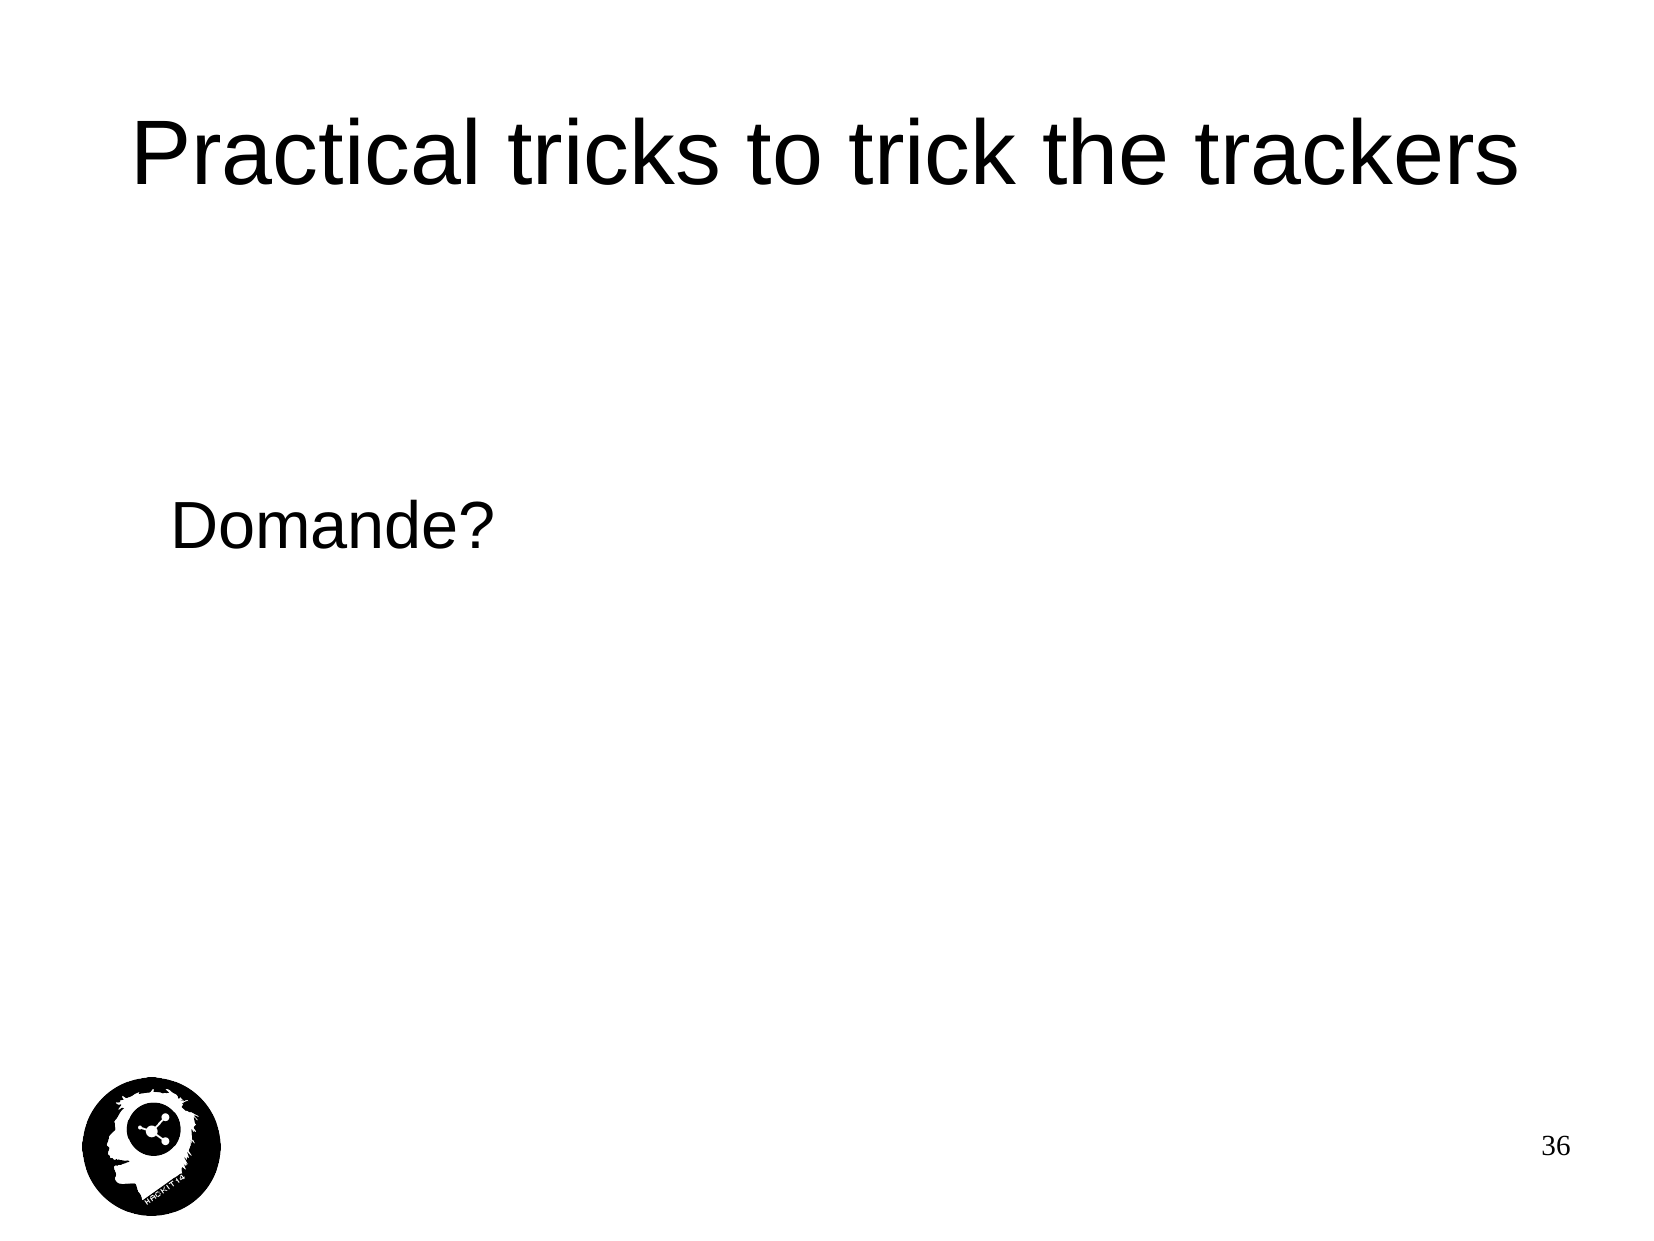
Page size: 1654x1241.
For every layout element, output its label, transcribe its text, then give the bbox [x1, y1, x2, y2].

title Practical tricks to trick the trackers [82, 49, 1571, 257]
text_box Domande? [120, 256, 1531, 571]
picture [82, 1077, 221, 1216]
